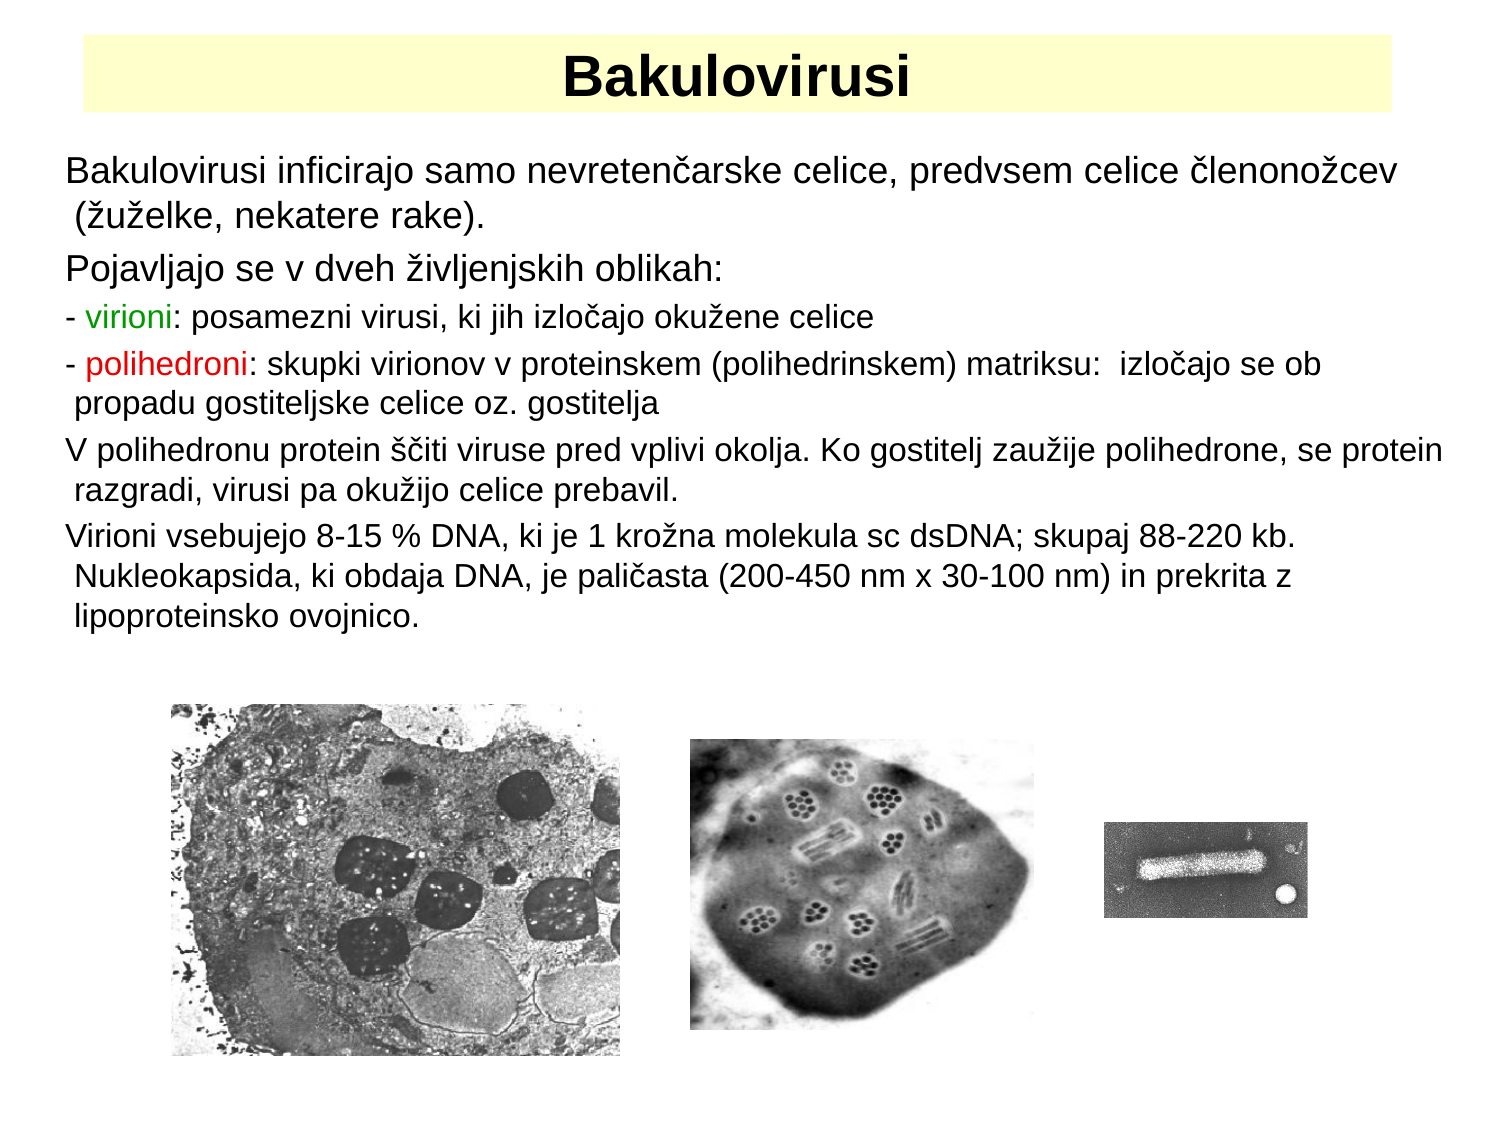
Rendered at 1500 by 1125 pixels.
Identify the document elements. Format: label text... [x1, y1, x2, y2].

picture [1104, 822, 1308, 918]
title Bakulovirusi [83, 34, 1392, 113]
list Bakulovirusi inficirajo samo nevretenčarske celice, predvsem celice členonožcev (žuželke, nekatere rake). Pojavljajo se v dveh življenjskih oblikah: - virioni: posamezni virusi, ki jih izločajo okužene celice - polihedroni: skupki virionov v proteinskem (polihedrinskem) matriksu: izločajo se ob propadu gostiteljske celice oz. gostitelja V polihedronu protein ščiti viruse pred vplivi okolja. Ko gostitelj zaužije polihedrone, se protein razgradi, virusi pa okužijo celice prebavil. Virioni vsebujejo 8-15 % DNA, ki je 1 krožna molekula sc dsDNA; skupaj 88-220 kb. Nukleokapsida, ki obdaja DNA, je paličasta (200-450 nm x 30-100 nm) in prekrita z lipoproteinsko ovojnico. [50, 138, 1467, 1074]
picture [171, 704, 620, 1056]
picture [690, 739, 1034, 1030]
